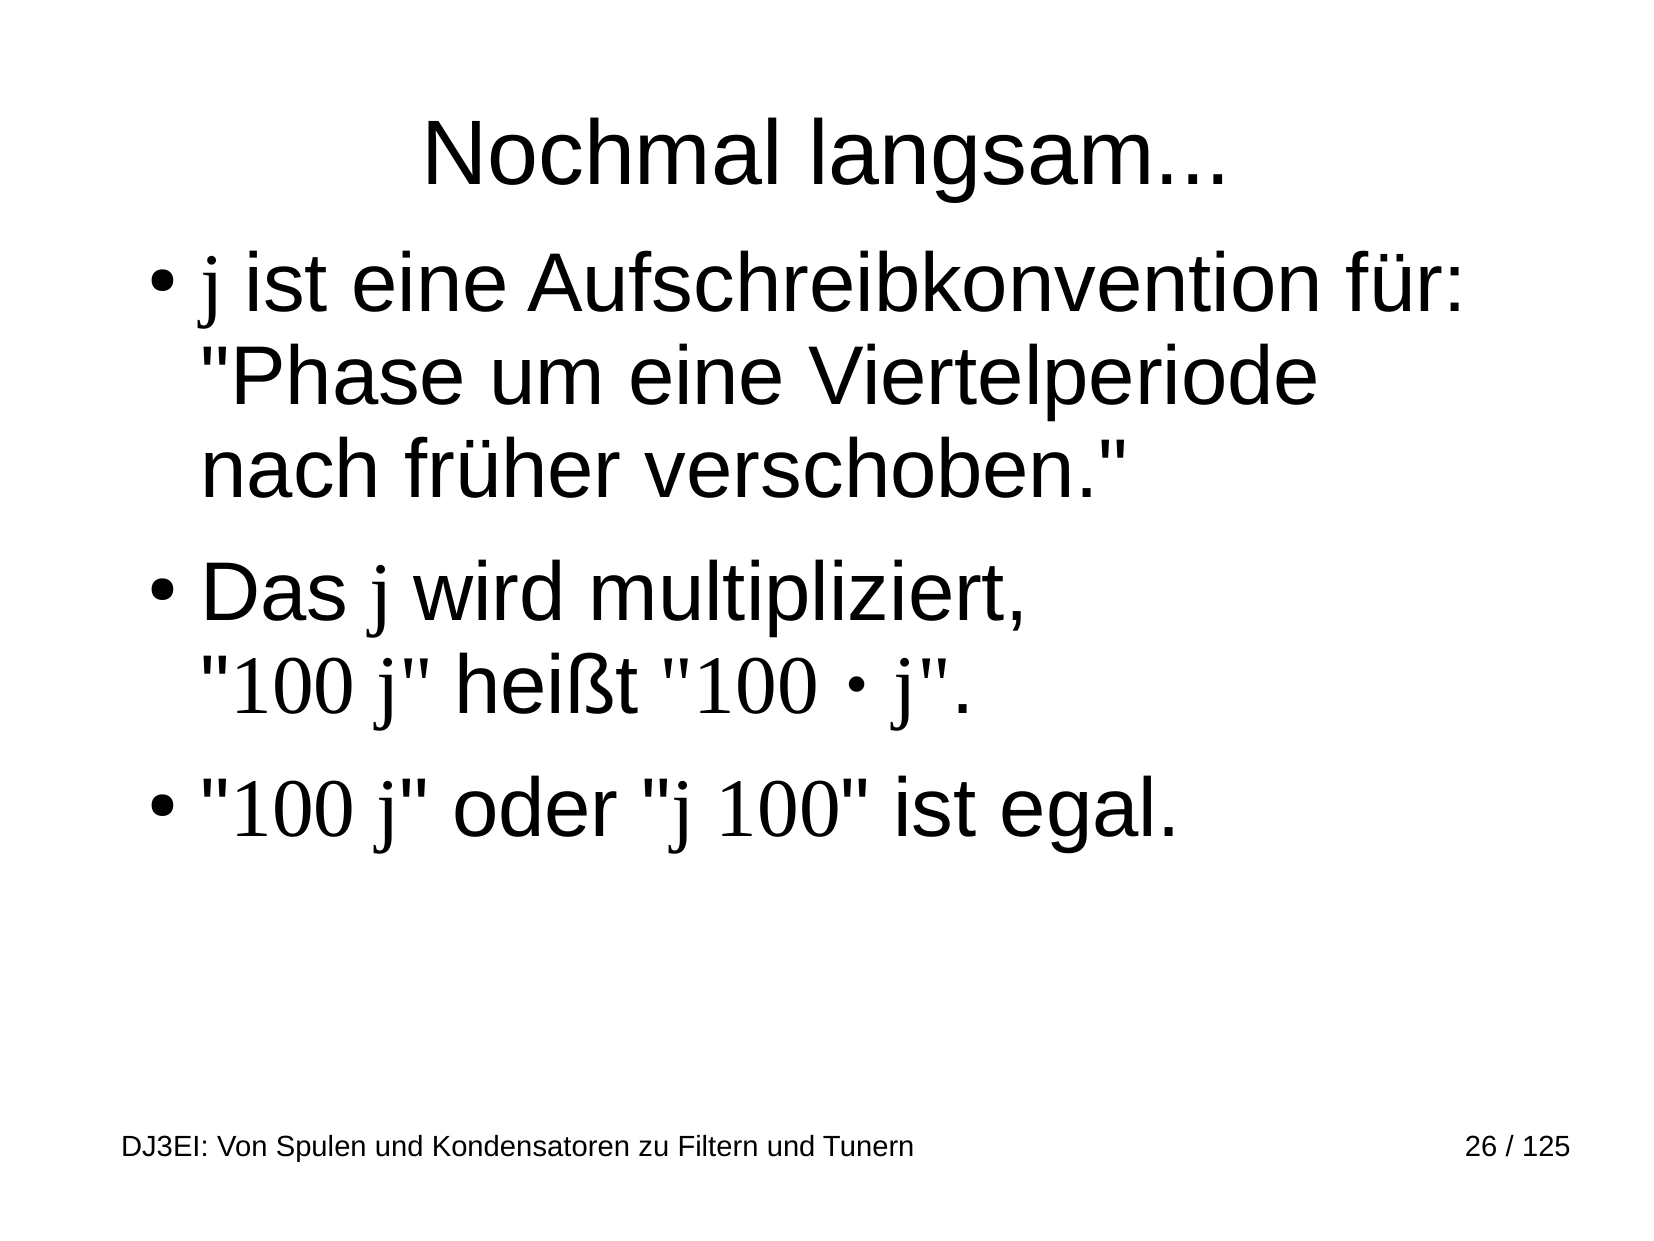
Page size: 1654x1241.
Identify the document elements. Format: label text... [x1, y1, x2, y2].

title Nochmal langsam... [82, 49, 1571, 257]
list j ist eine Aufschreibkonvention für: "Phase um eine Viertelperiode nach früher verschoben." Das j wird multipliziert, "100 j" heißt "100 ⋅ j". "100 j" oder "j 100" ist egal. [129, 236, 1571, 1099]
